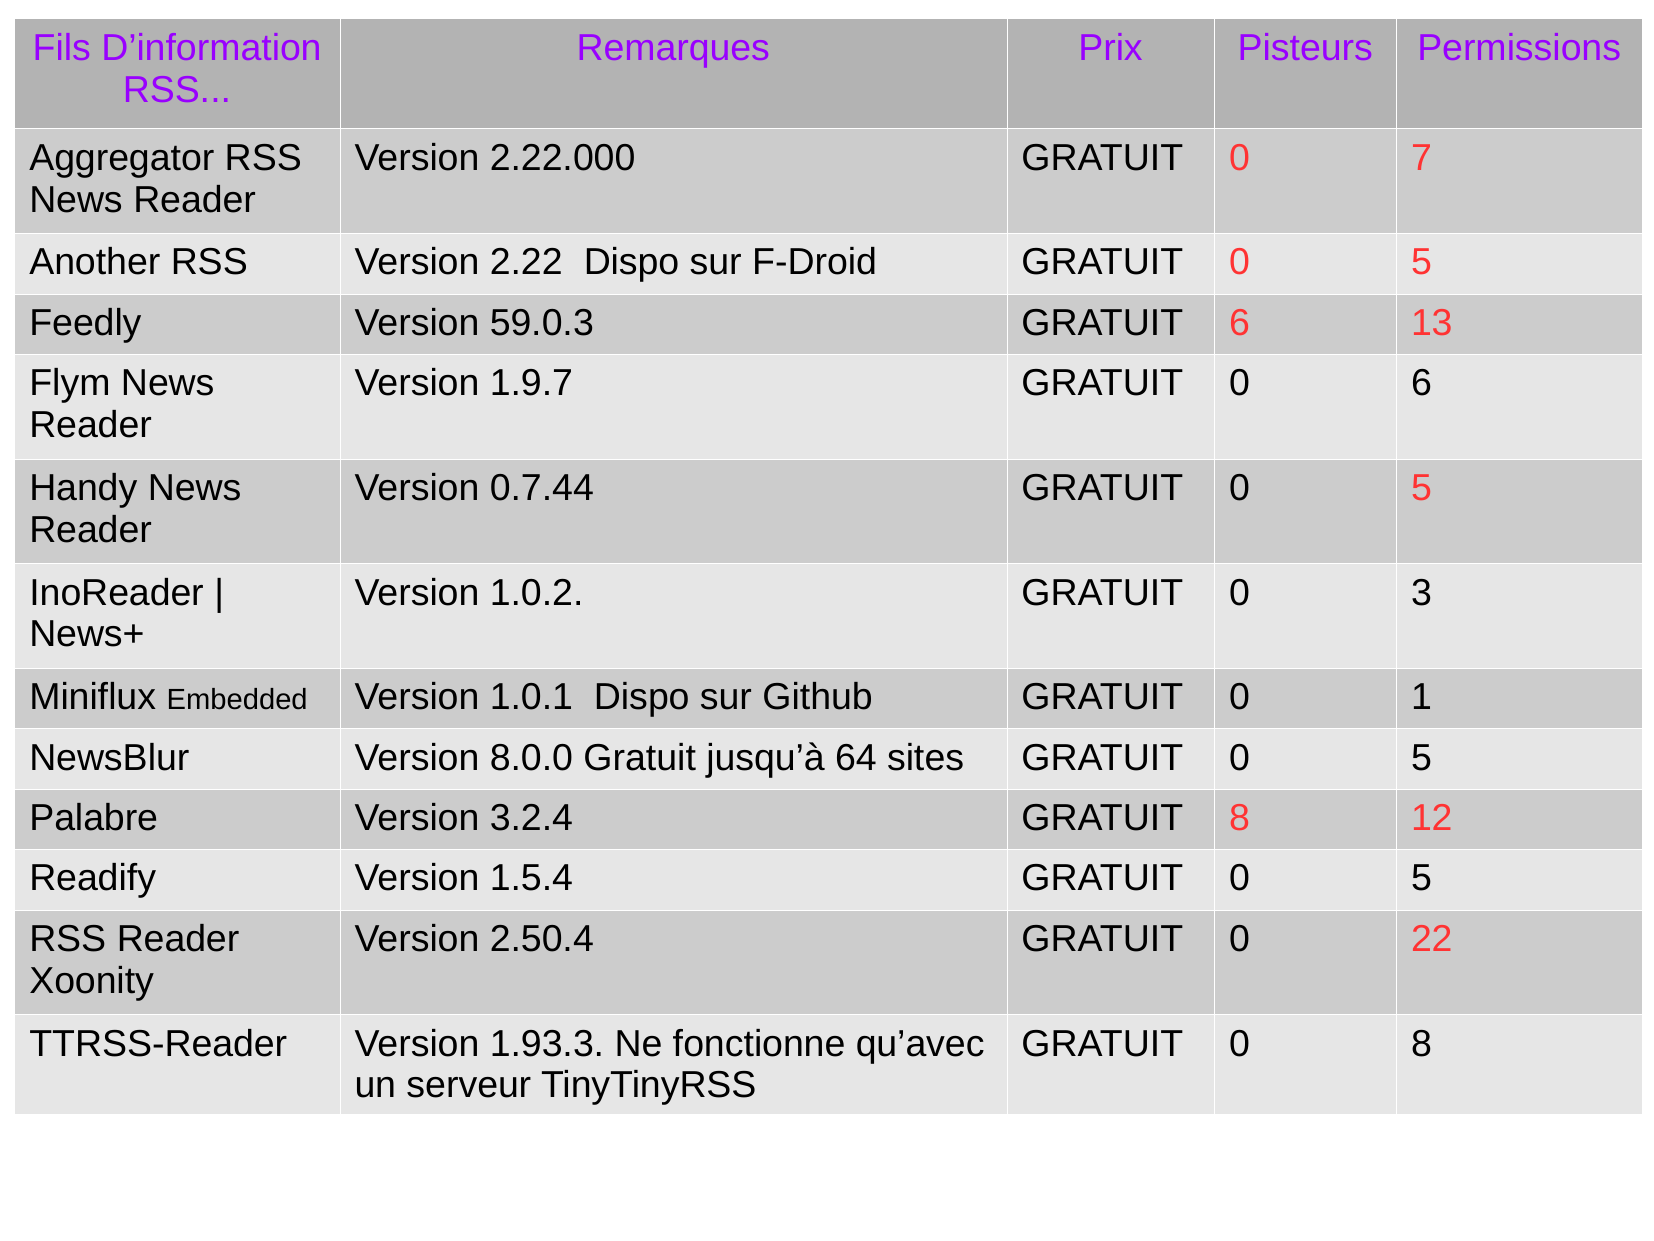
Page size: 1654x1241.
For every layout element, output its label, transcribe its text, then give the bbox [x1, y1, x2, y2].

table_cell Flym News Reader [15, 355, 340, 459]
table_cell GRATUIT [1008, 129, 1214, 233]
table_cell 0 [1215, 355, 1396, 459]
table_cell Version 2.22.000 [341, 129, 1007, 233]
table_cell 5 [1397, 729, 1642, 789]
table_cell NewsBlur [15, 729, 340, 789]
table_cell Version 1.5.4 [341, 850, 1007, 910]
table_cell 5 [1397, 850, 1642, 910]
table_cell 0 [1215, 234, 1396, 294]
table_header Prix [1008, 19, 1214, 128]
table_cell GRATUIT [1008, 295, 1214, 354]
table_cell 12 [1397, 790, 1642, 849]
table_cell 0 [1215, 1015, 1396, 1114]
table_header Permissions [1397, 19, 1642, 128]
table_cell 6 [1215, 295, 1396, 354]
table_cell GRATUIT [1008, 564, 1214, 668]
table_cell GRATUIT [1008, 460, 1214, 563]
table_cell Handy News Reader [15, 460, 340, 563]
table_cell Version 0.7.44 [341, 460, 1007, 563]
table_cell 0 [1215, 850, 1396, 910]
table_header Pisteurs [1215, 19, 1396, 128]
table_cell 0 [1215, 729, 1396, 789]
table_cell GRATUIT [1008, 850, 1214, 910]
table_cell Palabre [15, 790, 340, 849]
table_cell 5 [1397, 234, 1642, 294]
table_cell Version 59.0.3 [341, 295, 1007, 354]
table_cell Version 2.22 Dispo sur F-Droid [341, 234, 1007, 294]
table_cell 8 [1397, 1015, 1642, 1114]
table_cell Miniflux Embedded [15, 669, 340, 728]
table_cell GRATUIT [1008, 790, 1214, 849]
table_cell InoReader | News+ [15, 564, 340, 668]
table_cell 1 [1397, 669, 1642, 728]
table_cell Version 2.50.4 [341, 911, 1007, 1014]
table_cell 0 [1215, 460, 1396, 563]
table_cell Version 3.2.4 [341, 790, 1007, 849]
table_cell Version 1.0.2. [341, 564, 1007, 668]
table_cell 13 [1397, 295, 1642, 354]
table_cell Version 1.0.1 Dispo sur Github [341, 669, 1007, 728]
table_cell 0 [1215, 564, 1396, 668]
table_cell Aggregator RSS News Reader [15, 129, 340, 233]
table_cell RSS Reader Xoonity [15, 911, 340, 1014]
table_header Remarques [341, 19, 1007, 128]
table_cell 3 [1397, 564, 1642, 668]
table_cell 6 [1397, 355, 1642, 459]
table_cell Version 8.0.0 Gratuit jusqu’à 64 sites [341, 729, 1007, 789]
table_cell 22 [1397, 911, 1642, 1014]
table_cell Another RSS [15, 234, 340, 294]
table_cell GRATUIT [1008, 1015, 1214, 1114]
table_cell GRATUIT [1008, 234, 1214, 294]
table_cell GRATUIT [1008, 355, 1214, 459]
table_cell 0 [1215, 669, 1396, 728]
table_cell 0 [1215, 129, 1396, 233]
table_cell TTRSS-Reader [15, 1015, 340, 1114]
table_cell GRATUIT [1008, 669, 1214, 728]
table_header Fils d’information RSS... [15, 19, 340, 128]
table_cell Version 1.93.3. Ne fonctionne qu’avec un serveur TinyTinyRSS [341, 1015, 1007, 1114]
table_cell 0 [1215, 911, 1396, 1014]
table_cell Feedly [15, 295, 340, 354]
table_cell Version 1.9.7 [341, 355, 1007, 459]
table_cell 8 [1215, 790, 1396, 849]
table_cell GRATUIT [1008, 729, 1214, 789]
table_cell GRATUIT [1008, 911, 1214, 1014]
table_cell 7 [1397, 129, 1642, 233]
table_cell 5 [1397, 460, 1642, 563]
table_cell Readify [15, 850, 340, 910]
